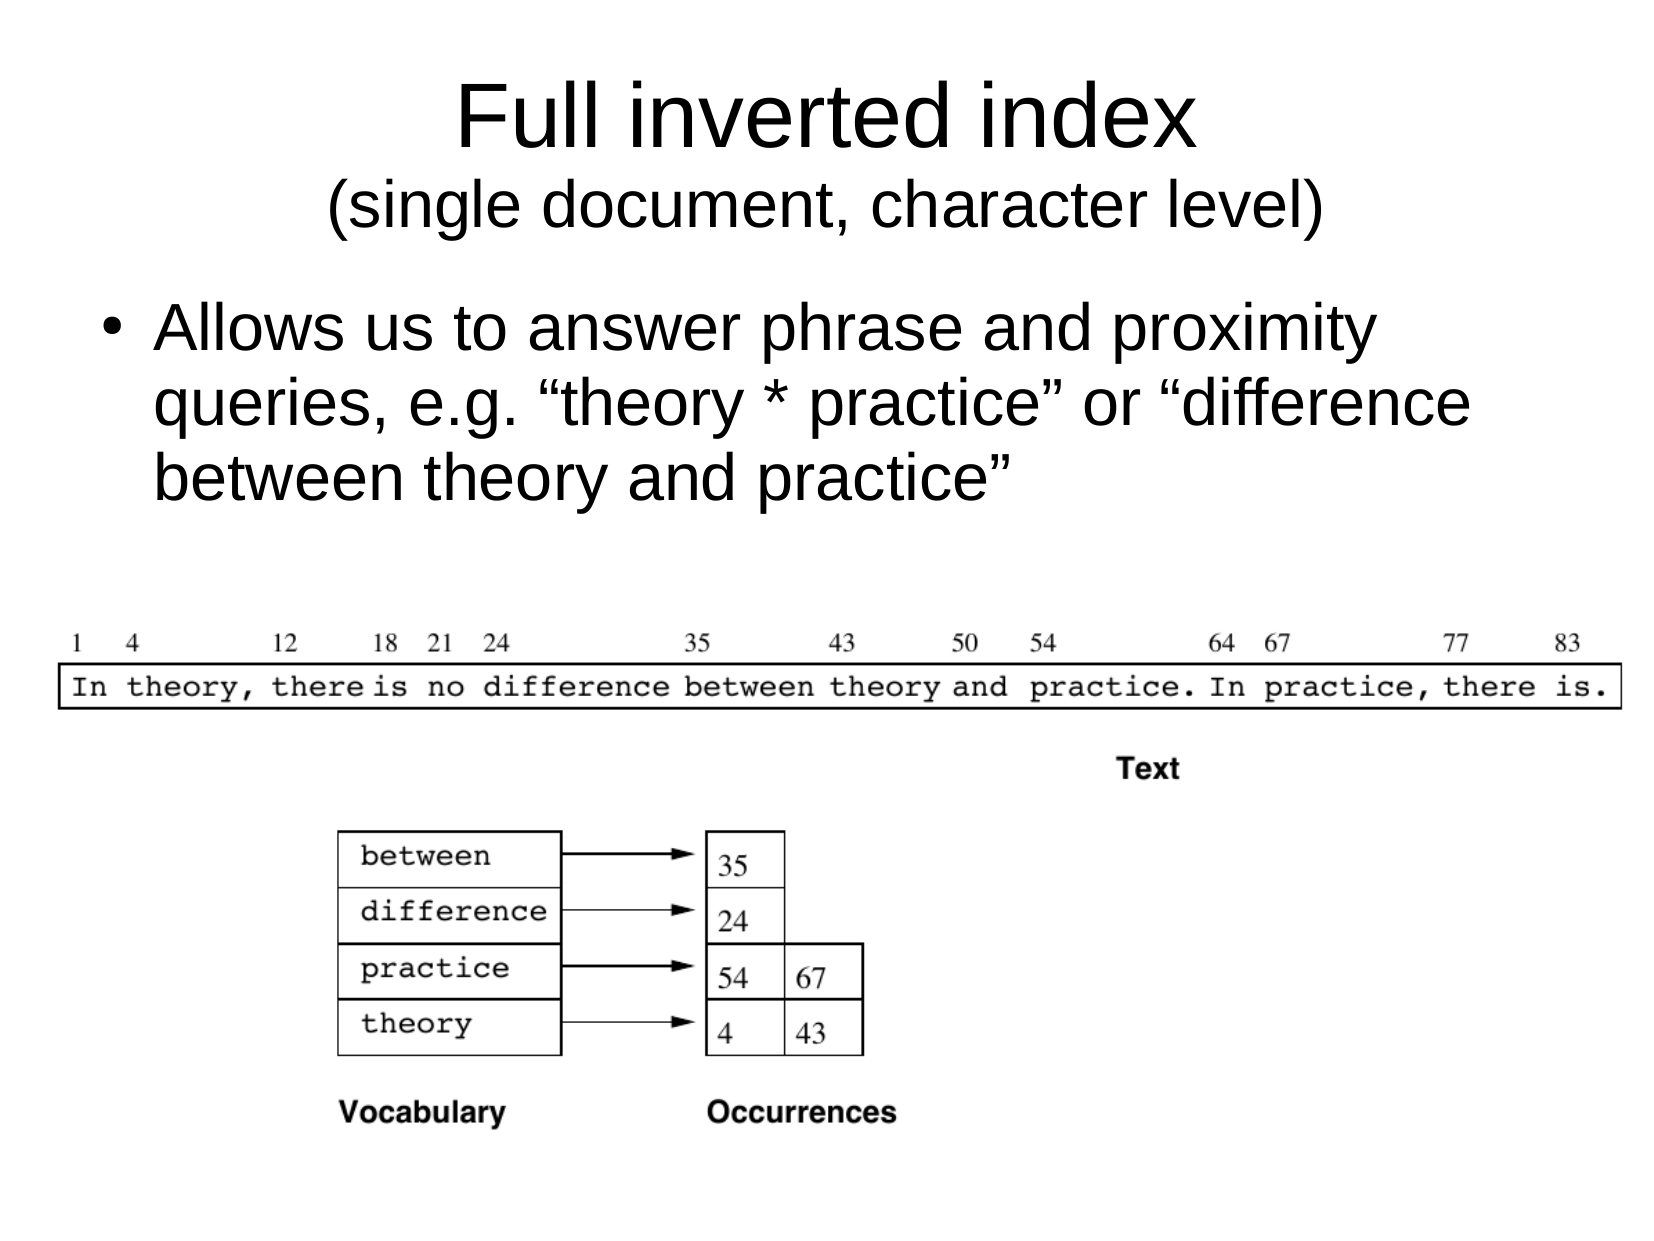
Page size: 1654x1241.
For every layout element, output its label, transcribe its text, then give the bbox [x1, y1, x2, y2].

picture [0, 581, 1654, 1174]
list Allows us to answer phrase and proximity queries, e.g. “theory * practice” or “difference between theory and practice” [82, 290, 1571, 581]
title Full inverted index (single document, character level) [82, 49, 1571, 257]
